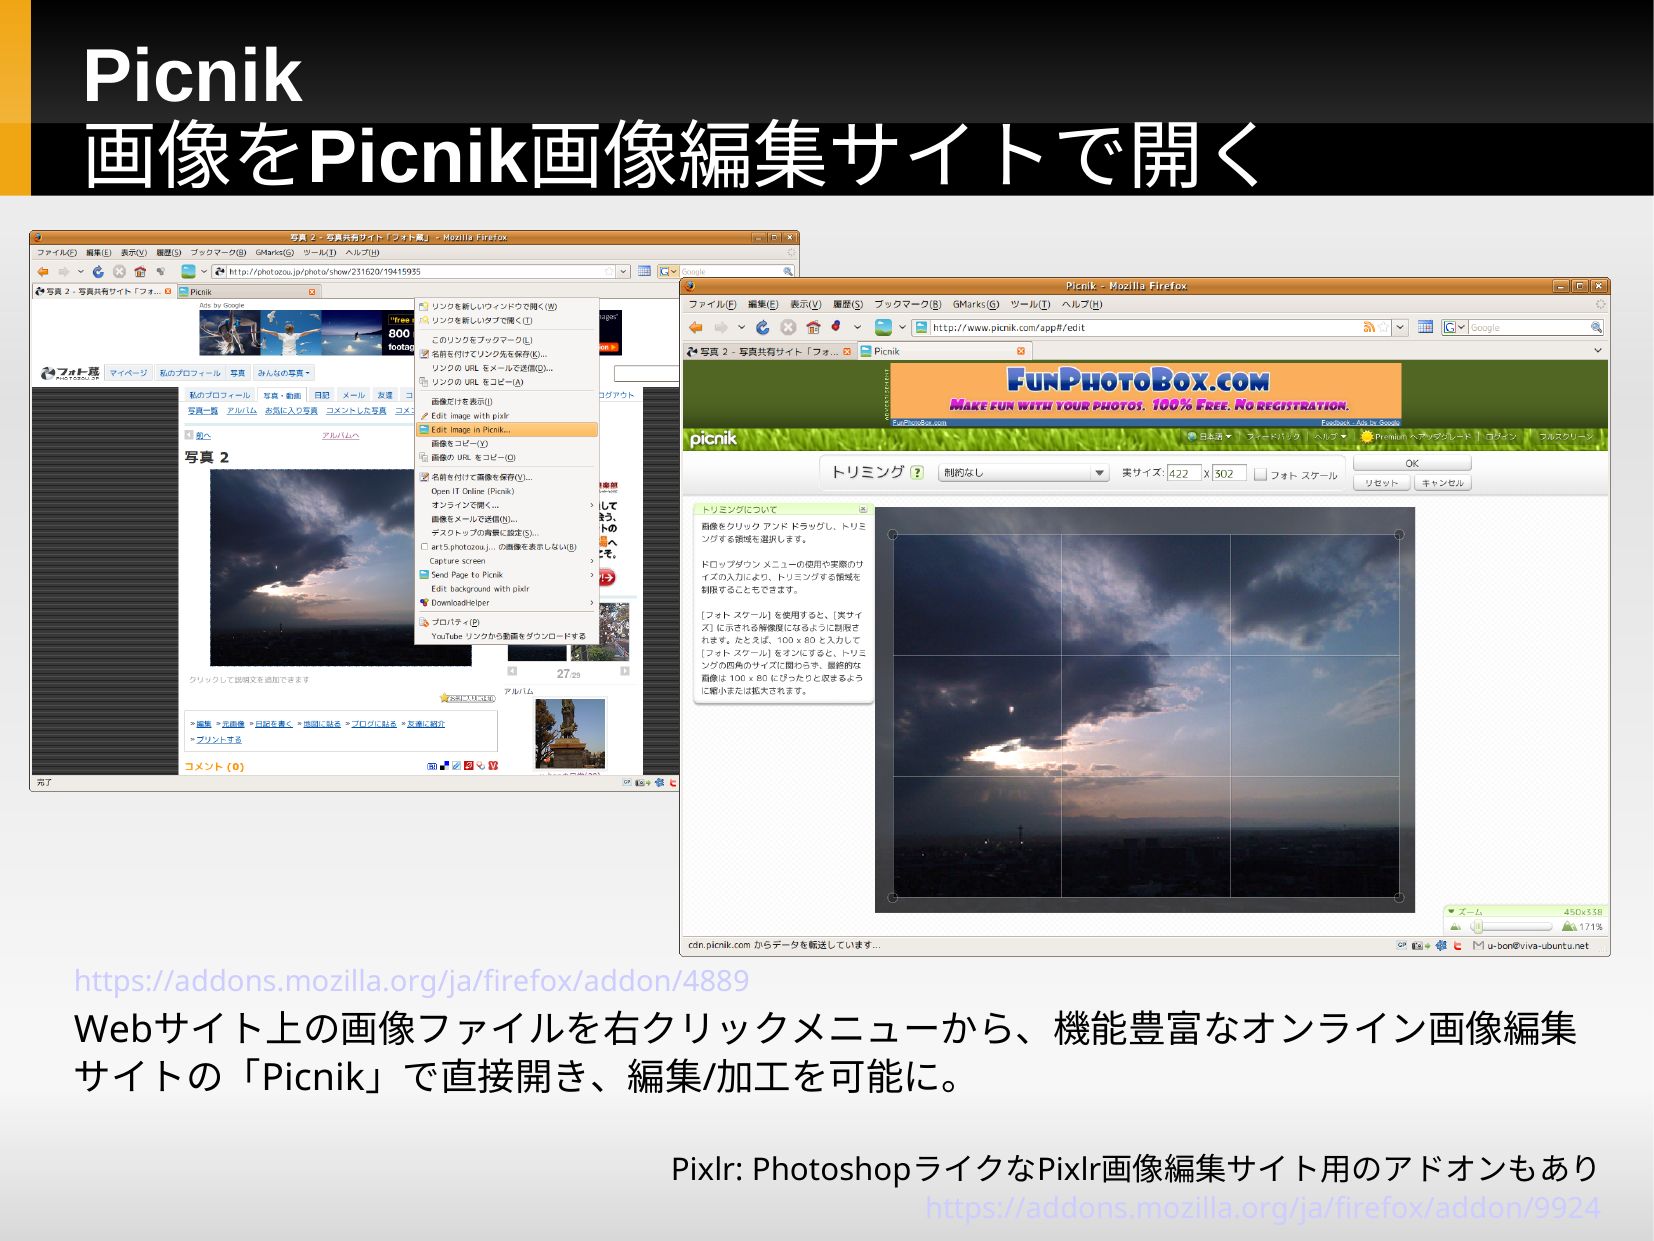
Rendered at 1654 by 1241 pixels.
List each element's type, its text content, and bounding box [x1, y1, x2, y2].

picture [0, 0, 1654, 1241]
title Picnik 画像をPicnik画像編集サイトで開く [82, 25, 1571, 207]
text_box https://addons.mozilla.org/ja/firefox/addon/4889 Webサイト上の画像ファイルを右クリックメニューから、機能豊富なオンライン画像編集サイトの「Picnik」で直接開き、編集/加工を可能に。 Pixlr: PhotoshopライクなPixlr画像編集サイト用のアドオンもあり https://addons.mozilla.org/ja/firefox/addon/9924 [59, 907, 1617, 1241]
